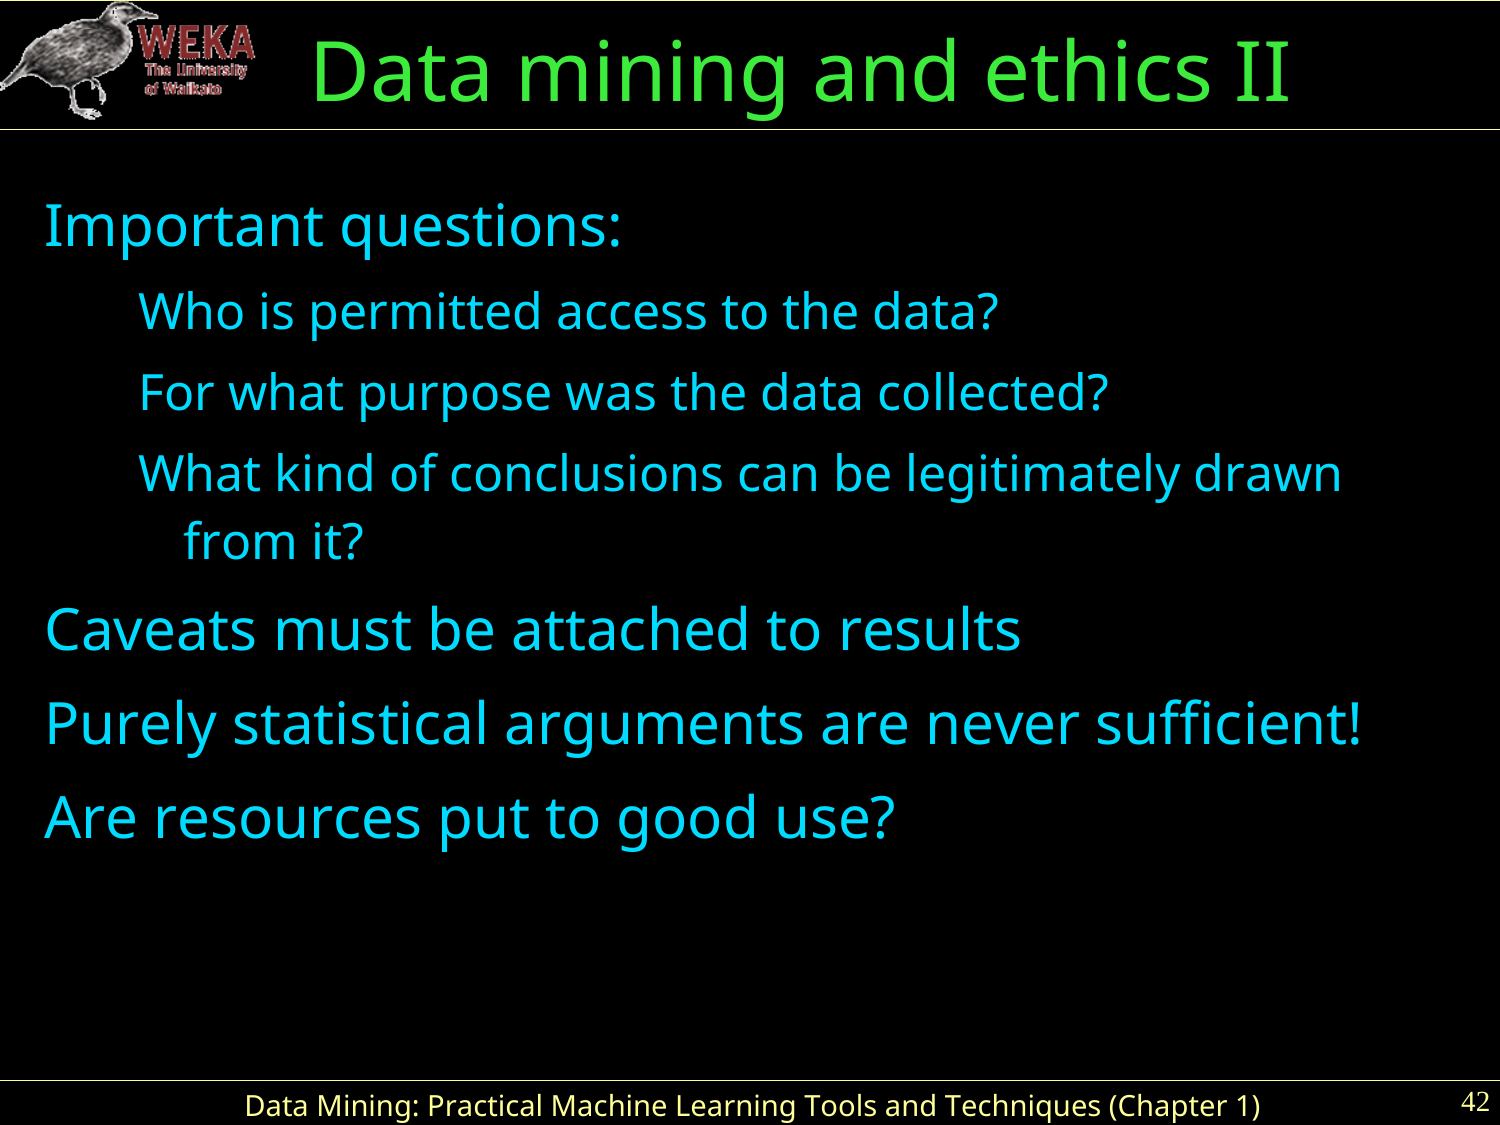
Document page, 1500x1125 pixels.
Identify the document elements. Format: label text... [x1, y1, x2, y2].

list Important questions: Who is permitted access to the data? For what purpose was the data collected? What kind of conclusions can be legitimately drawn from it? Caveats must be attached to results Purely statistical arguments are never sufficient! Are resources put to good use? [29, 177, 1418, 1108]
title Data mining and ethics II [295, 0, 1486, 171]
picture [0, 1, 266, 129]
